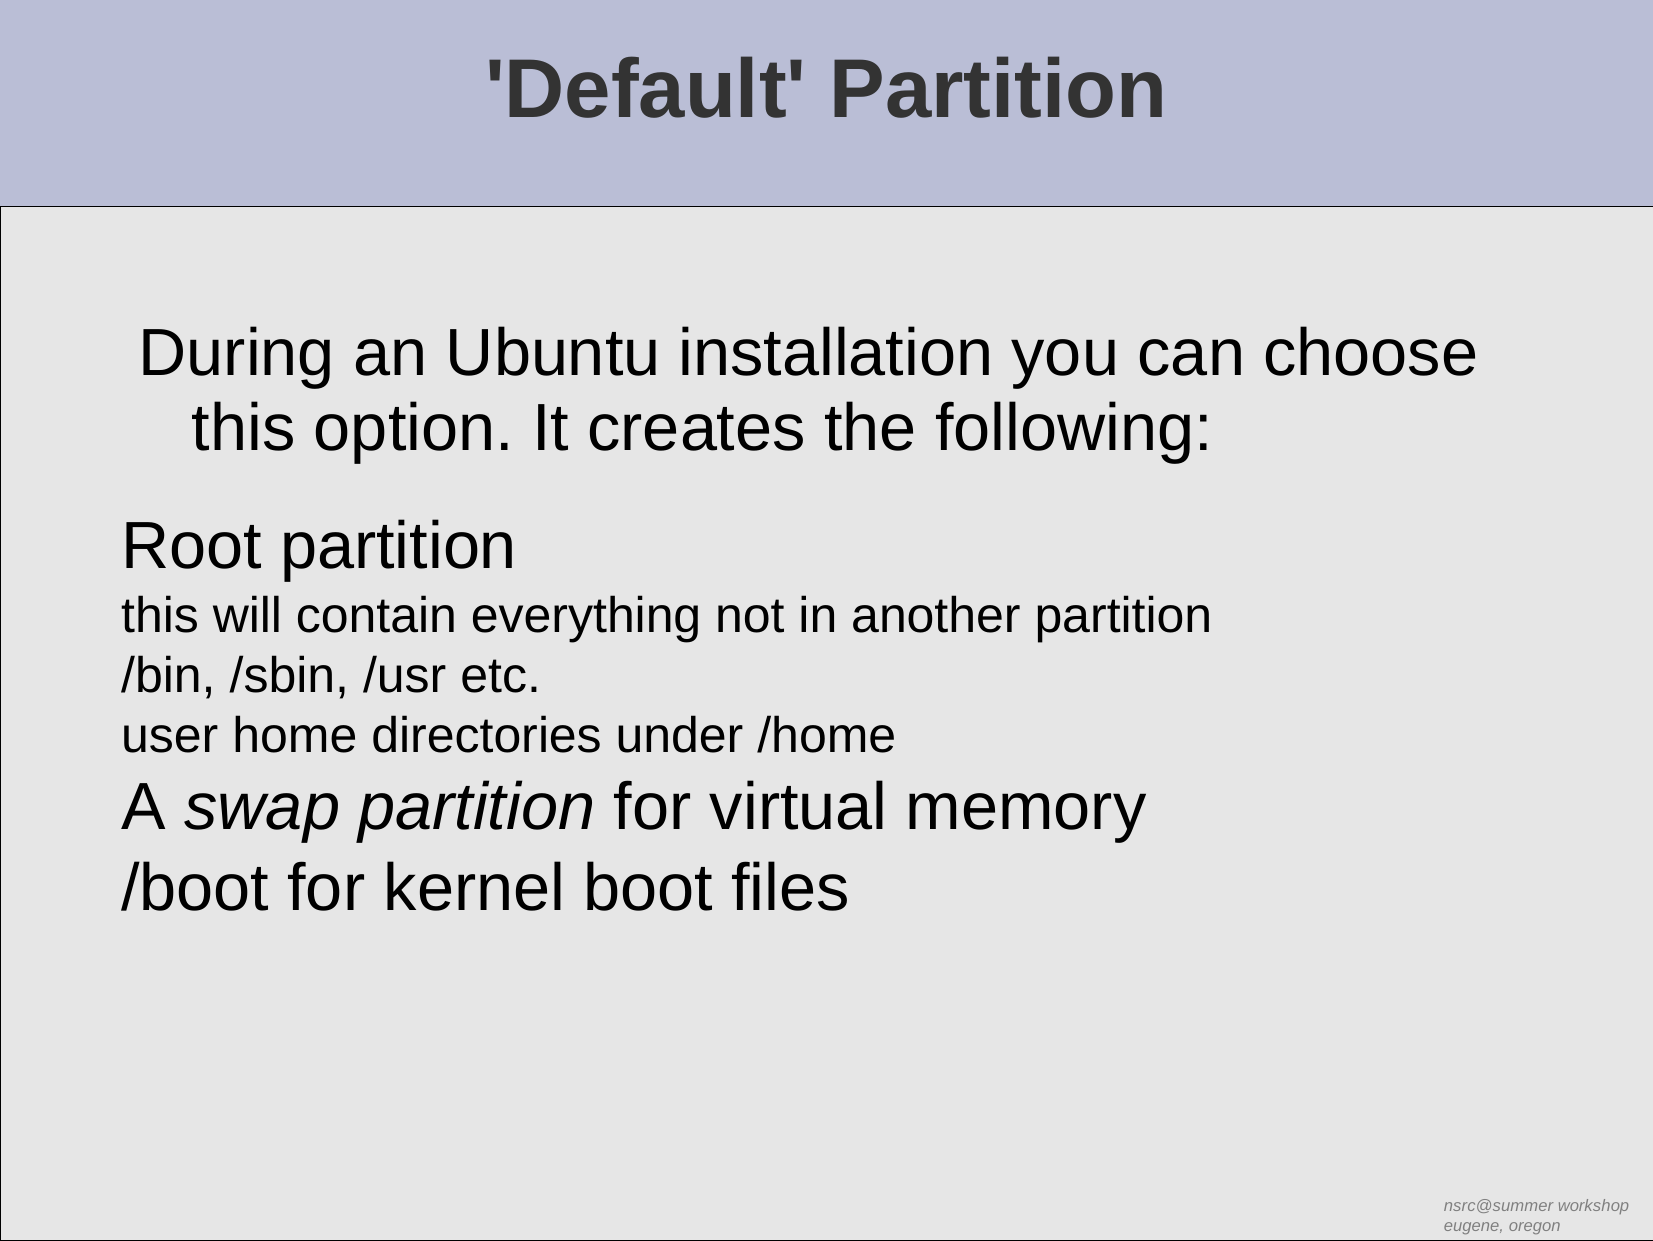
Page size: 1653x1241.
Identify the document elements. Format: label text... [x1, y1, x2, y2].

list During an Ubuntu installation you can choose this option. It creates the following: Root partition this will contain everything not in another partition /bin, /sbin, /usr etc. user home directories under /home A swap partition for virtual memory /boot for kernel boot files [121, 315, 1534, 1241]
title 'Default' Partition [0, 0, 1653, 188]
